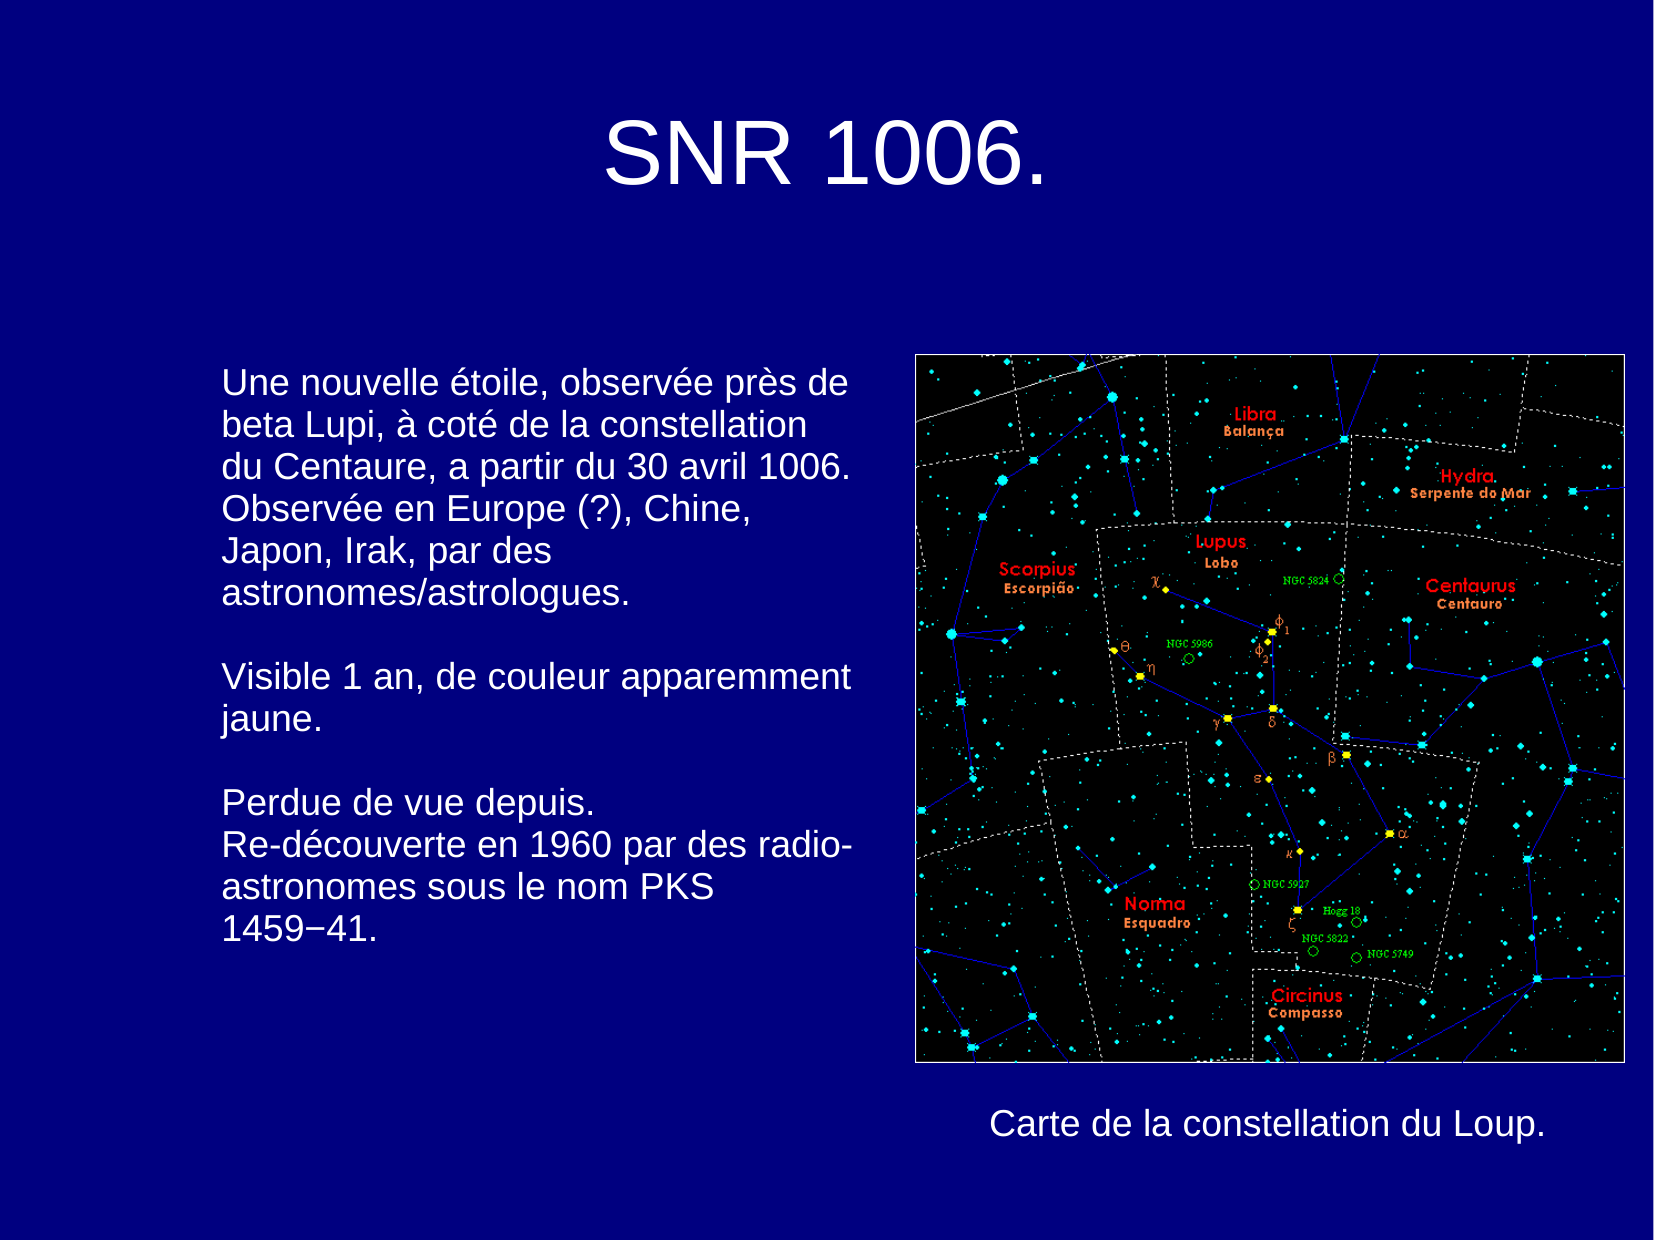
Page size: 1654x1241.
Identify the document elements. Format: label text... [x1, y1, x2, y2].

text_box Carte de la constellation du Loup. [974, 1094, 1562, 1152]
picture [915, 354, 1625, 1063]
title SNR 1006. [82, 49, 1571, 257]
text_box Une nouvelle étoile, observée près de beta Lupi, à coté de la constellation du Centaure, a partir du 30 avril 1006. Observée en Europe (?), Chine, Japon, Irak, par des astronomes/astrologues. Visible 1 an, de couleur apparemment jaune. Perdue de vue depuis. Re-découverte en 1960 par des radio-astronomes sous le nom PKS 1459−41. [206, 354, 886, 1093]
